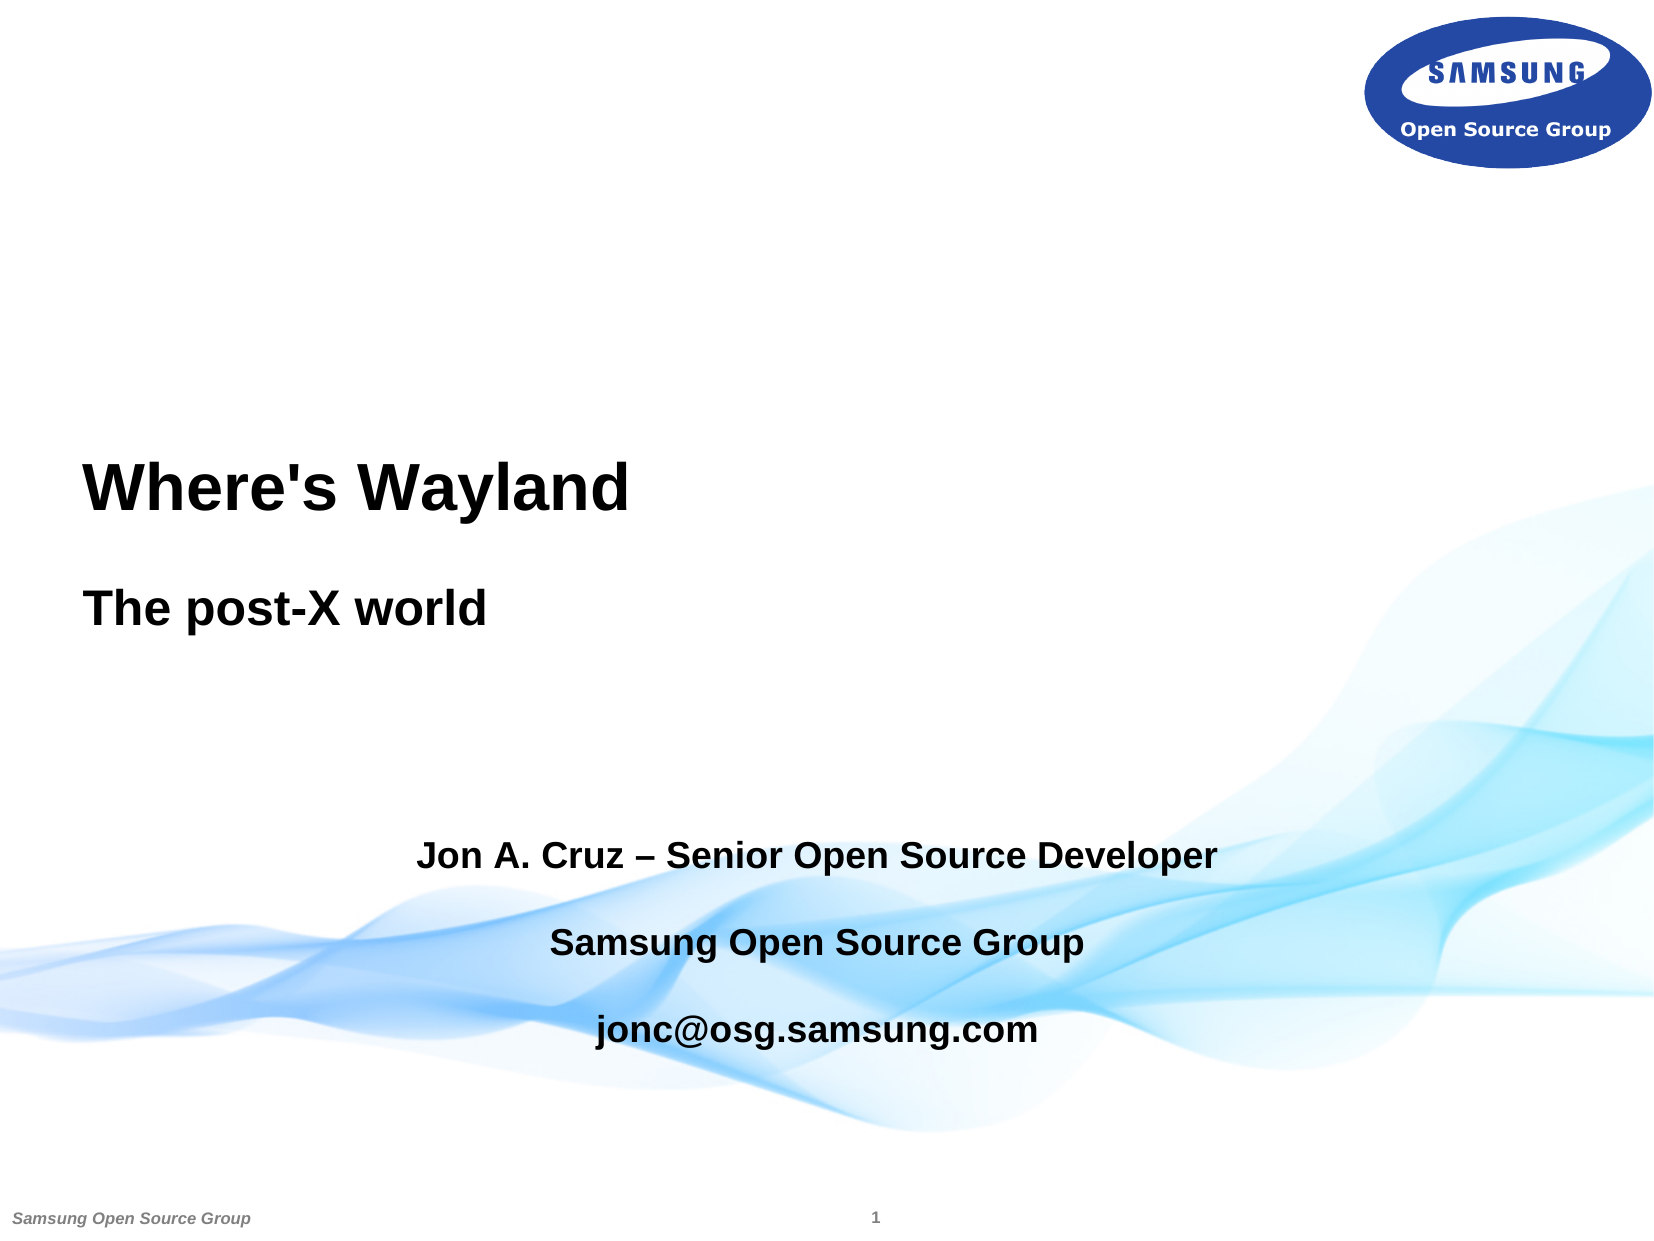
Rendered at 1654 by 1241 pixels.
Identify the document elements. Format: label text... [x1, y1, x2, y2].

text_box Jon A. Cruz – Senior Open Source Developer Samsung Open Source Group jonc@osg.samsung.com [165, 825, 1471, 1056]
title Where's Wayland The post-X world [82, 359, 1571, 724]
picture [0, 0, 1654, 1241]
